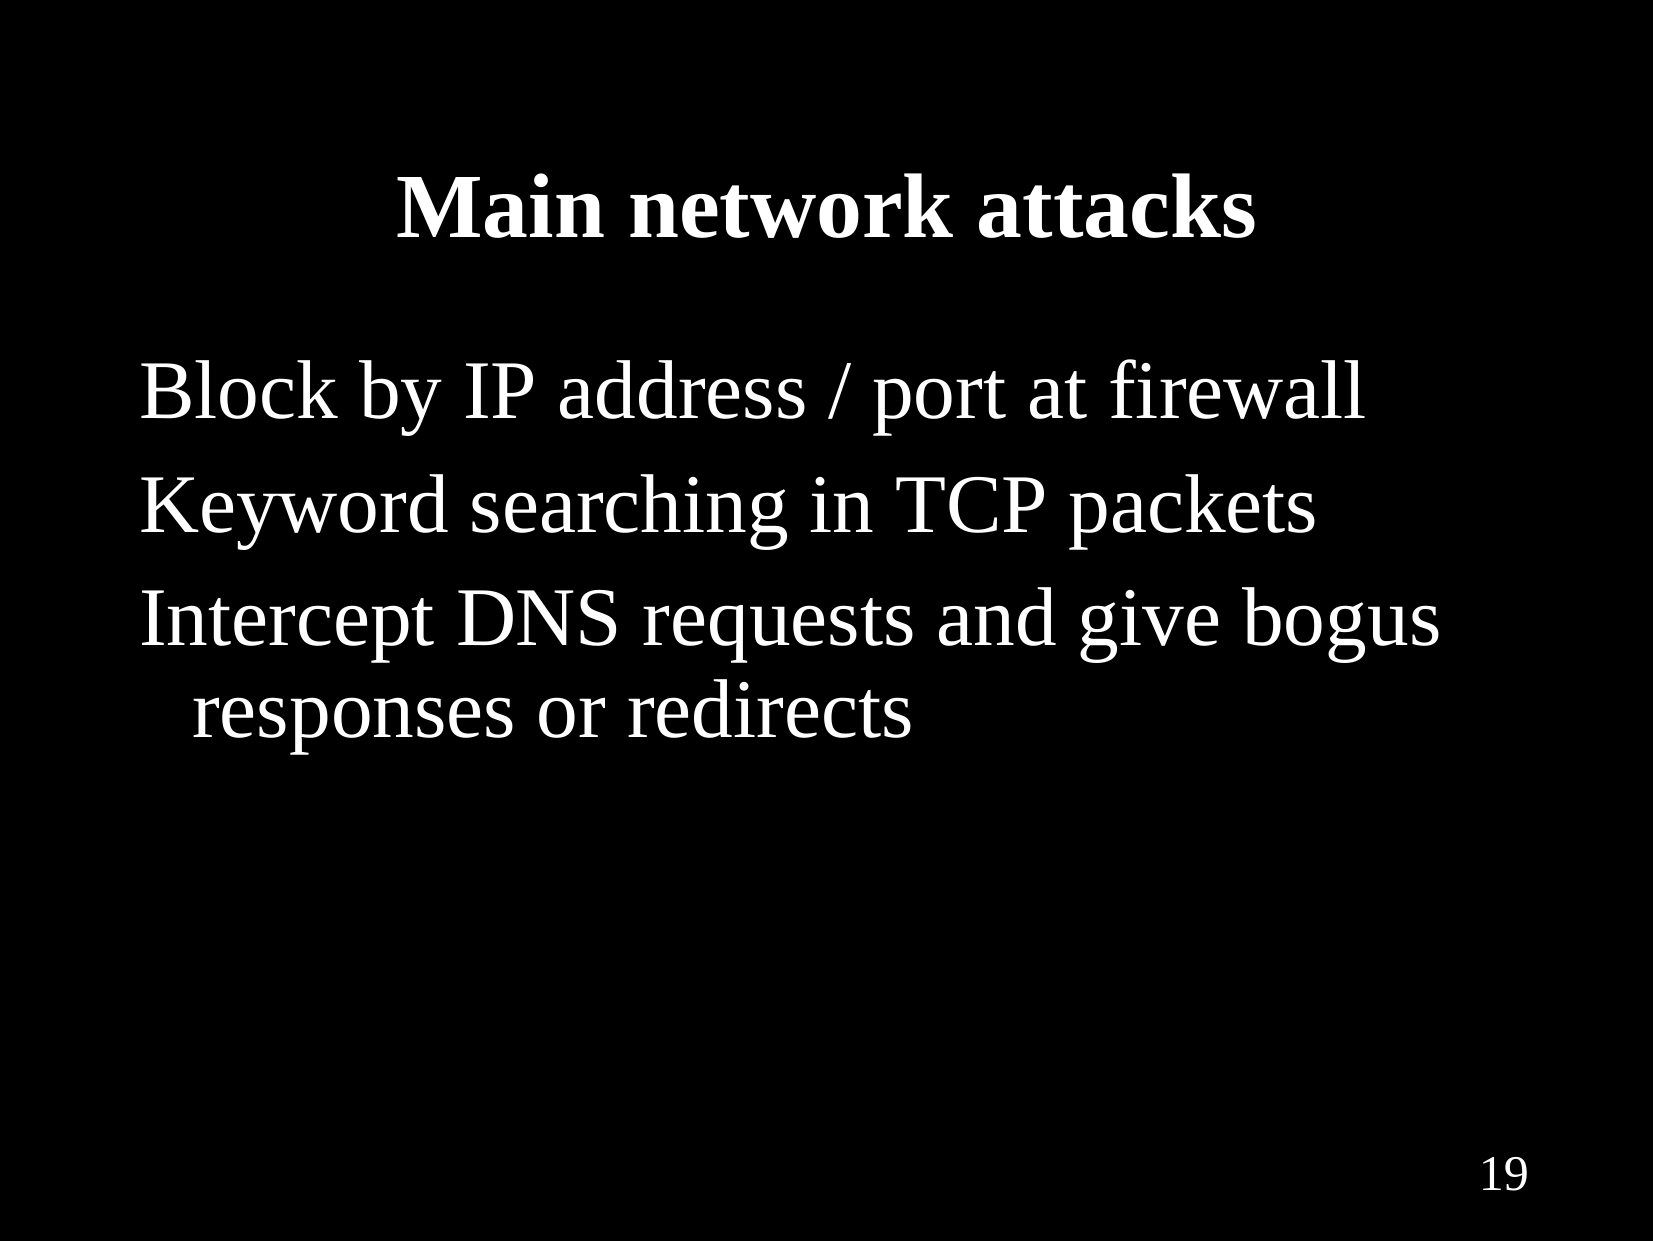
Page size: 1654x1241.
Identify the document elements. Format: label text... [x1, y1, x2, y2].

title Main network attacks [121, 95, 1534, 318]
list Block by IP address / port at firewall Keyword searching in TCP packets Intercept DNS requests and give bogus responses or redirects [121, 344, 1534, 1157]
